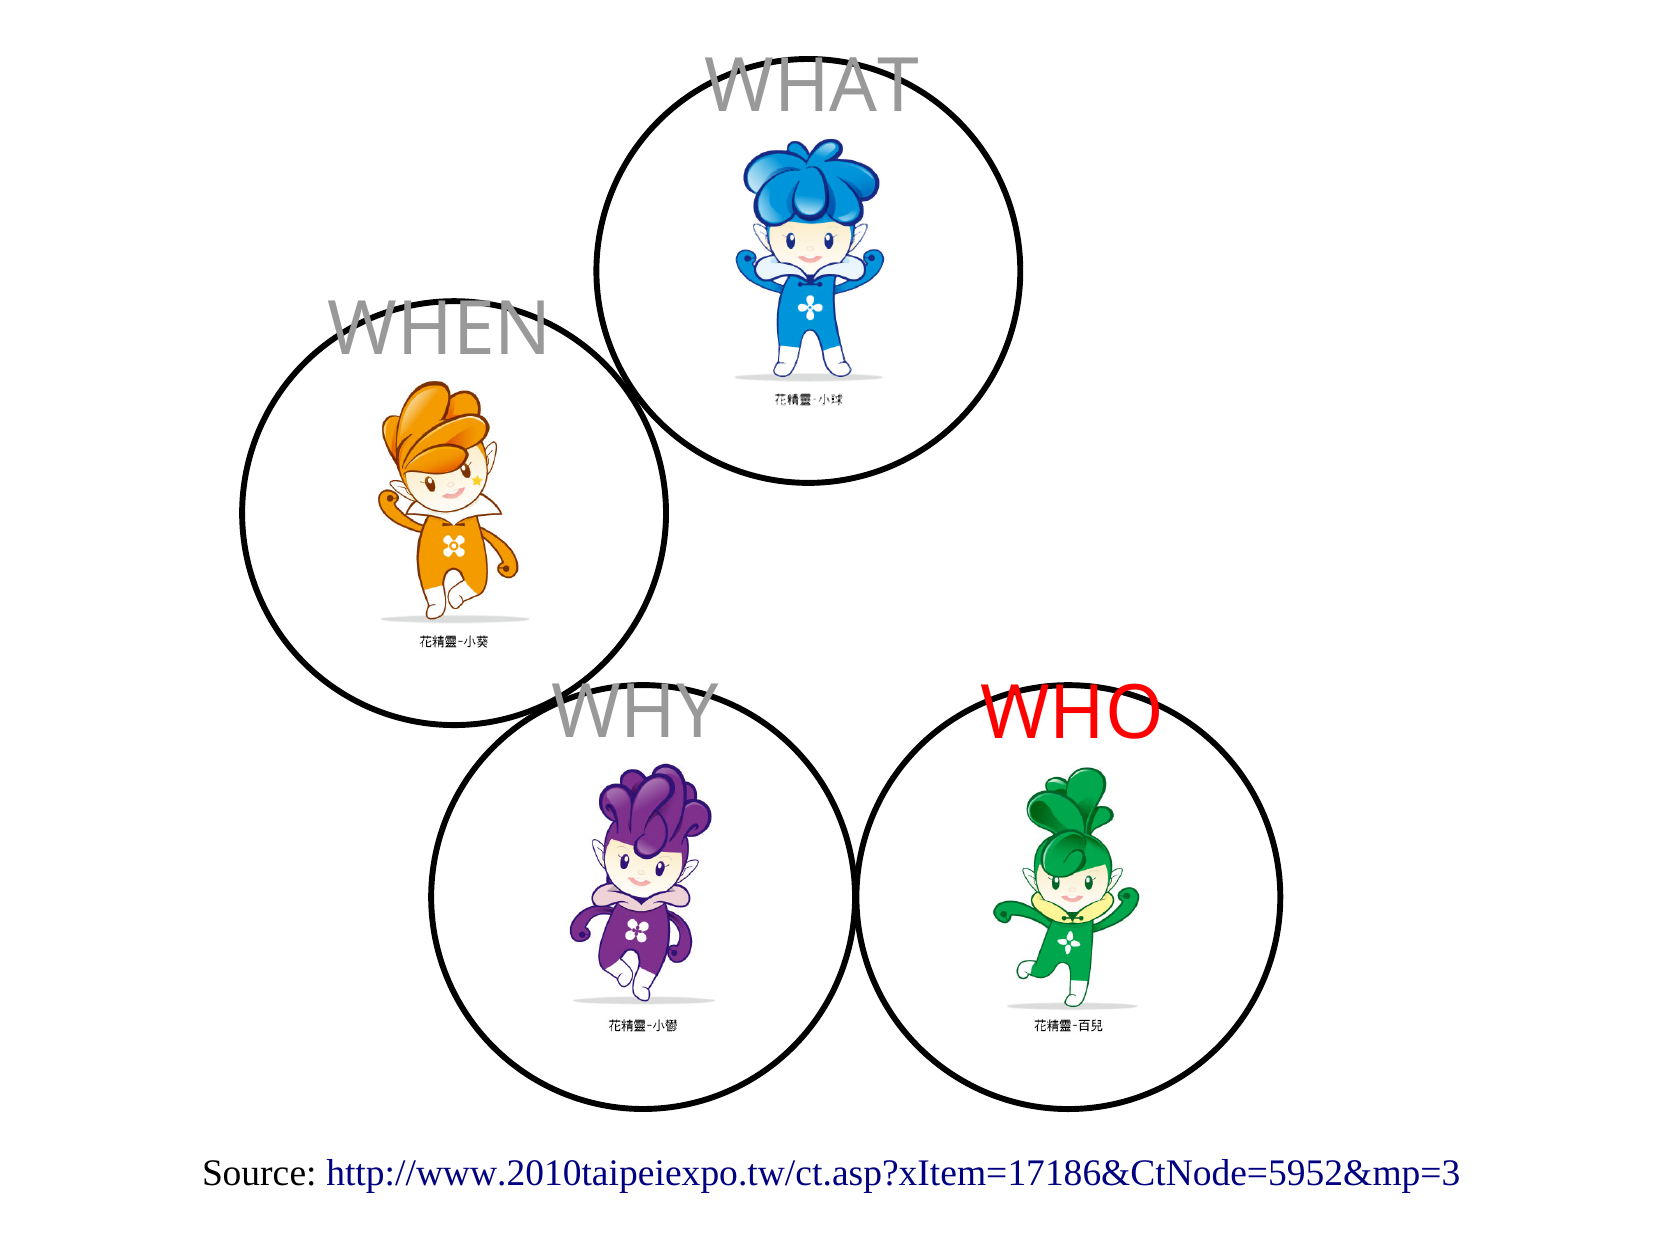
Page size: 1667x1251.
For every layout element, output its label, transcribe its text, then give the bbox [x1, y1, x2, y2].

text_box WHO [850, 655, 1294, 761]
text_box WHY [413, 655, 850, 761]
text_box WHEN [218, 271, 662, 377]
text_box WHAT [590, 29, 1034, 135]
text_box [431, 761, 1281, 1110]
picture [355, 377, 553, 661]
picture [710, 135, 907, 419]
picture [544, 761, 742, 1045]
picture [970, 761, 1167, 1045]
text_box Source: http://www.2010taipeiexpo.tw/ct.asp?xItem=17186&CtNode=5952&mp=3 [187, 1140, 1487, 1201]
text_box [553, 377, 667, 655]
text_box [596, 135, 1021, 483]
text_box [242, 377, 413, 722]
